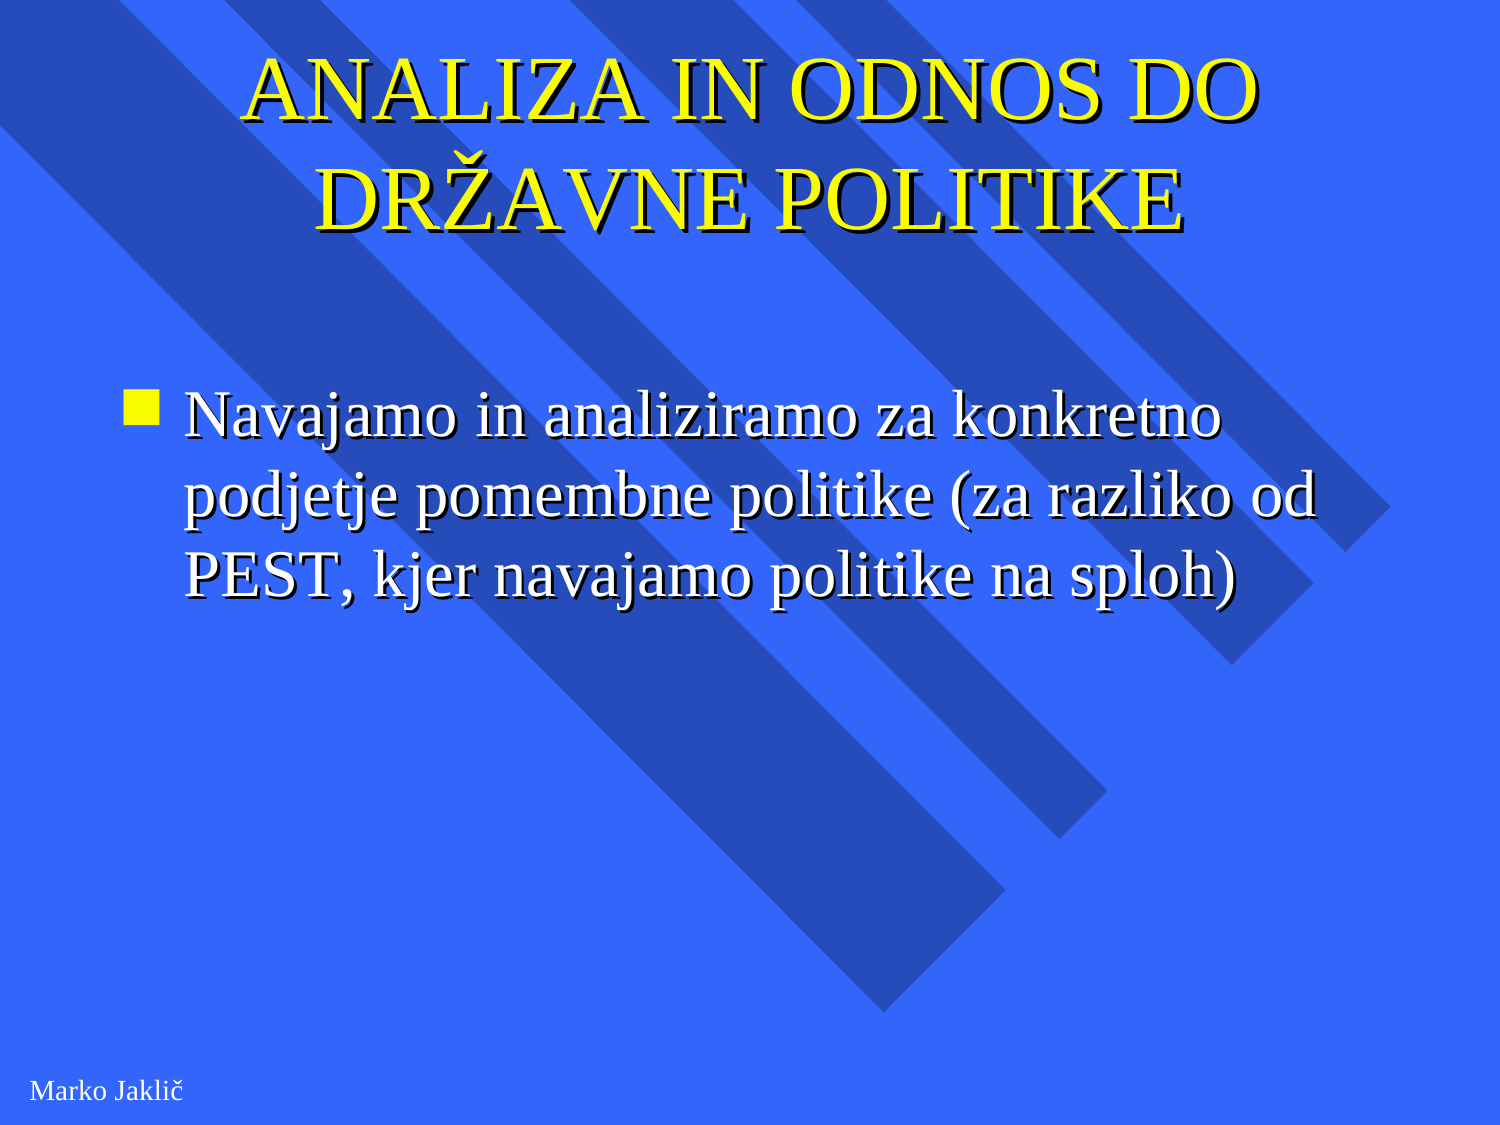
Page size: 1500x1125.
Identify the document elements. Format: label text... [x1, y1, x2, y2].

list Navajamo in analiziramo za konkretno podjetje pomembne politike (za razliko od PEST, kjer navajamo politike na sploh) [112, 362, 1388, 976]
title ANALIZA IN ODNOS DO DRŽAVNE POLITIKE [112, 19, 1388, 256]
